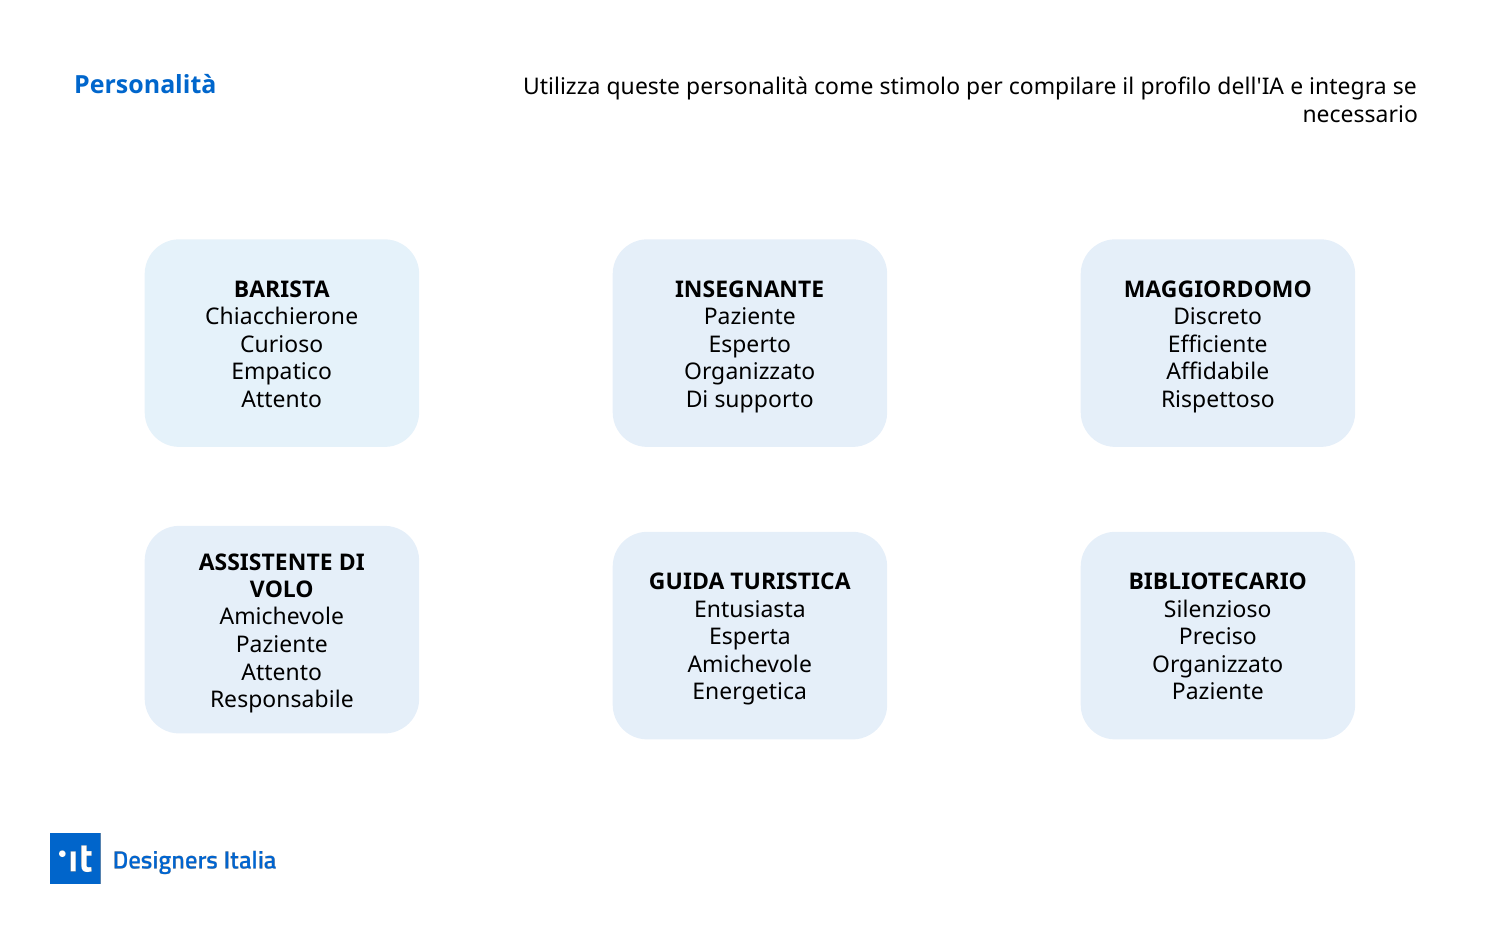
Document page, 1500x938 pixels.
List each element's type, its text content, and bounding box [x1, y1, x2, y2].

text_box Personalità [59, 58, 419, 110]
text_box GUIDA TURISTICA Entusiasta Esperta Amichevole Energetica [612, 531, 888, 740]
text_box BIBLIOTECARIO Silenzioso Preciso Organizzato Paziente [1080, 531, 1356, 740]
picture [50, 833, 289, 884]
text_box Utilizza queste personalità come stimolo per compilare il profilo dell'IA e integra se necessario [419, 56, 1434, 111]
text_box BARISTA Chiacchierone Curioso Empatico Attento [144, 239, 420, 447]
text_box MAGGIORDOMO Discreto Efficiente Affidabile Rispettoso [1080, 239, 1356, 447]
text_box ASSISTENTE DI VOLO Amichevole Paziente Attento Responsabile [144, 525, 420, 734]
text_box INSEGNANTE Paziente Esperto Organizzato Di supporto [612, 239, 888, 447]
